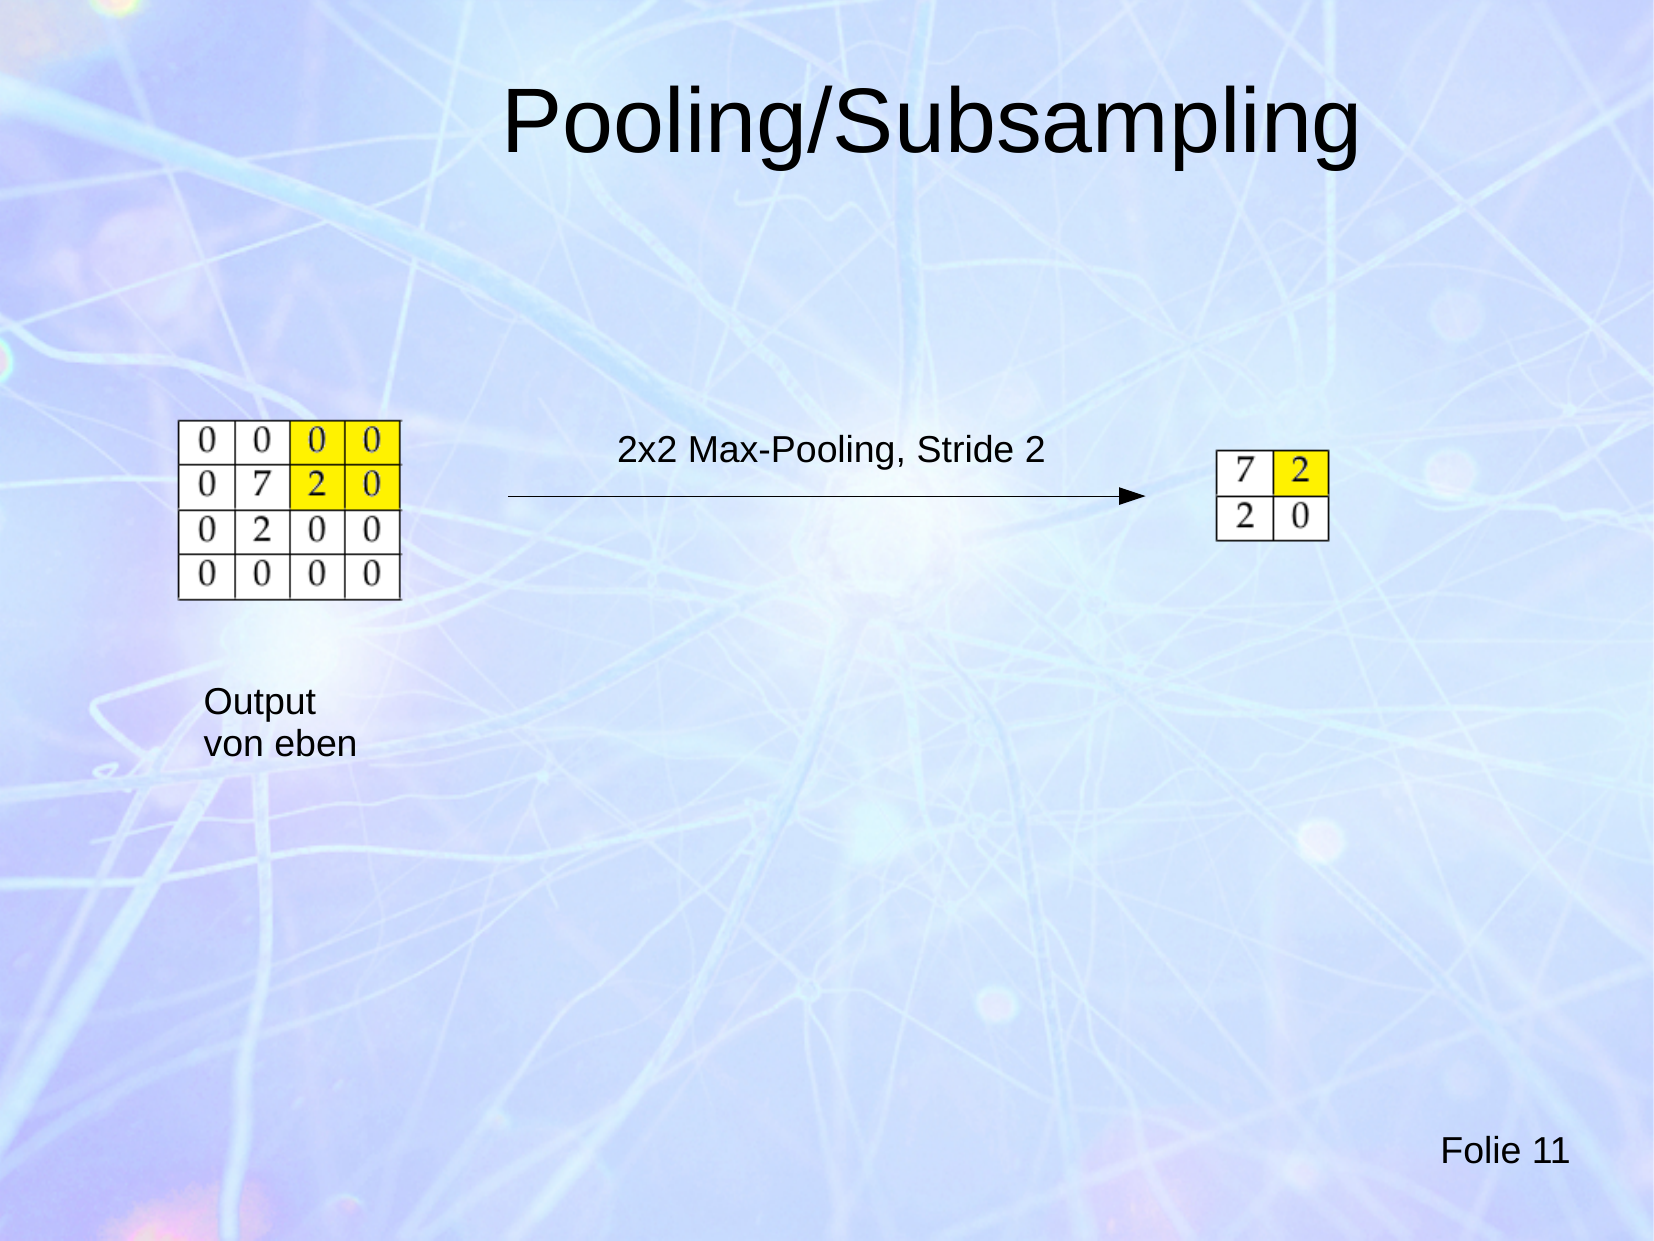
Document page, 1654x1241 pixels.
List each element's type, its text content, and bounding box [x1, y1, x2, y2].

text_box Output von eben [188, 673, 402, 773]
picture [0, 0, 1654, 1241]
text_box 2x2 Max-Pooling, Stride 2 [602, 420, 1063, 520]
title Pooling/Subsampling [271, 17, 1595, 225]
